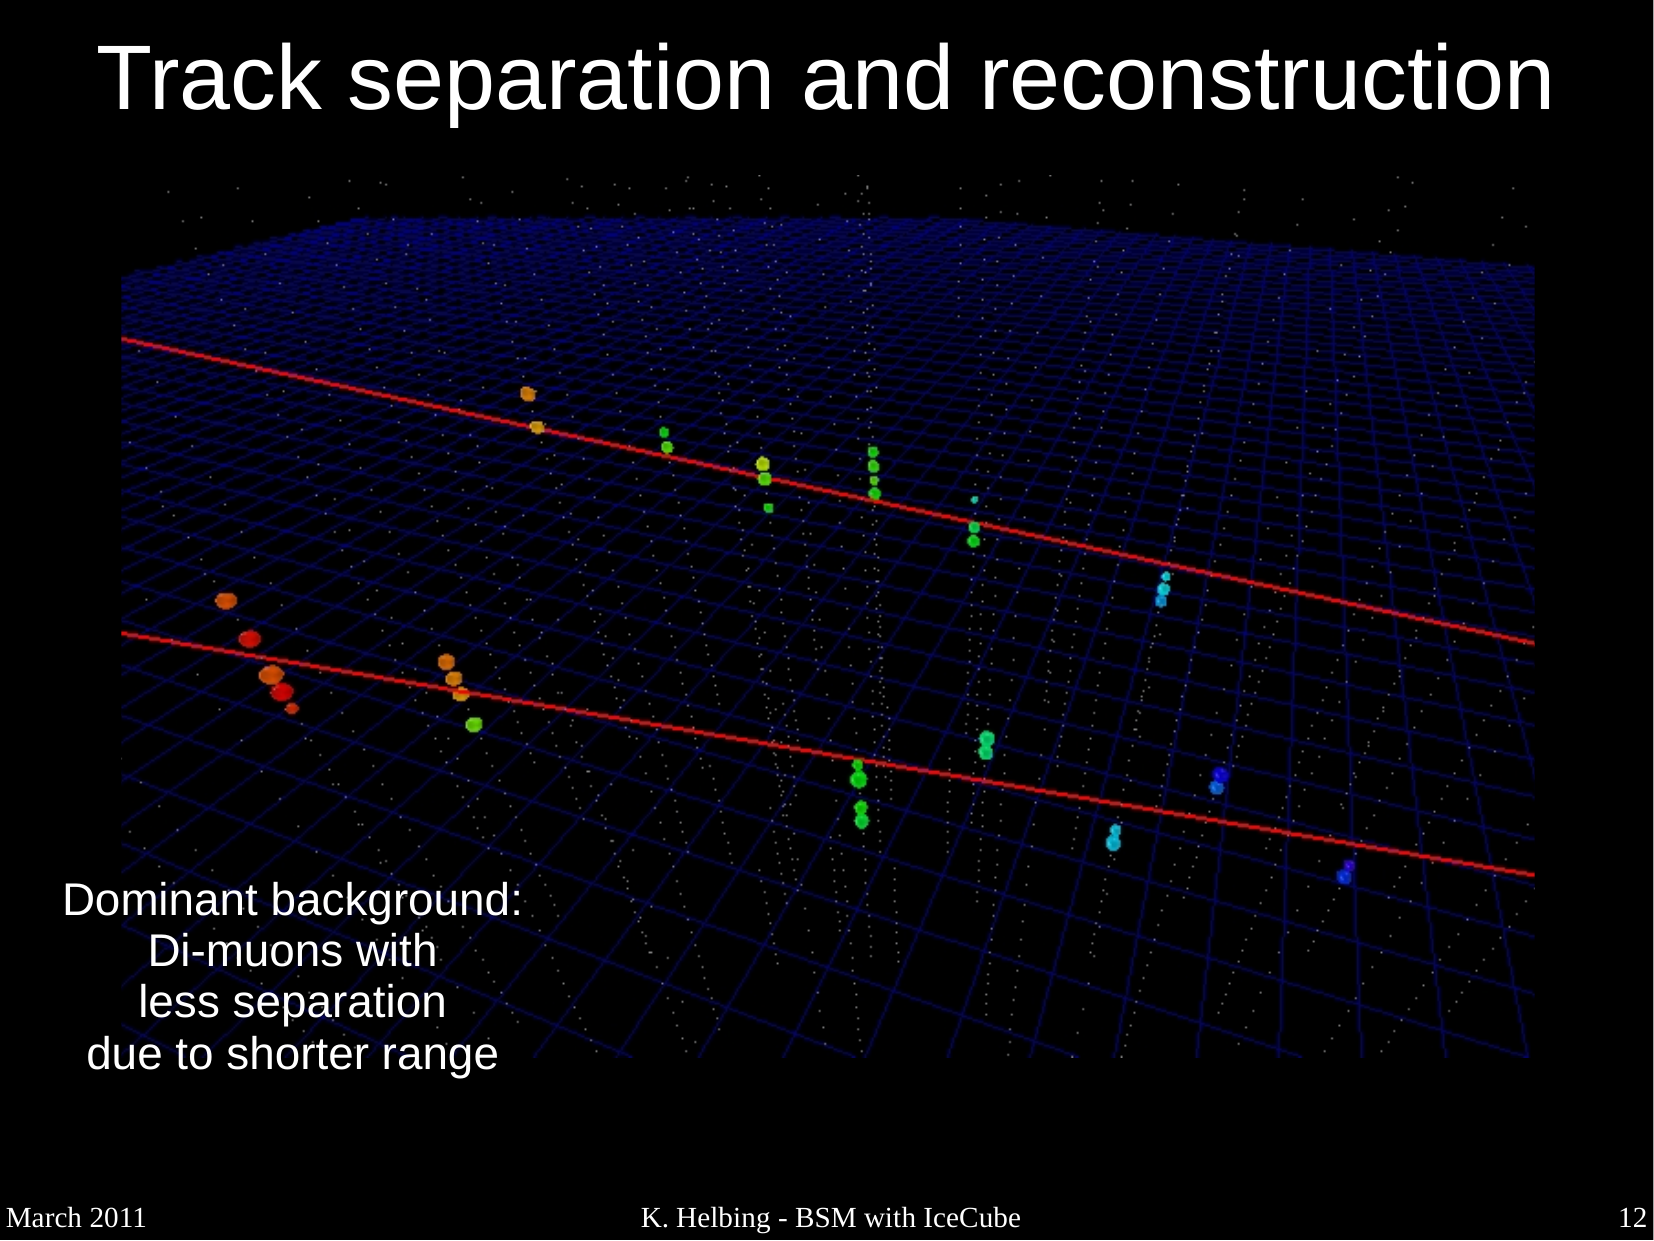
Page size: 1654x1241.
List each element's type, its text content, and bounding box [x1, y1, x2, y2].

title Track separation and reconstruction [82, 8, 1571, 148]
text_box Dominant background: Di-muons with less separation due to shorter range [47, 866, 539, 1086]
picture [121, 175, 1535, 1058]
